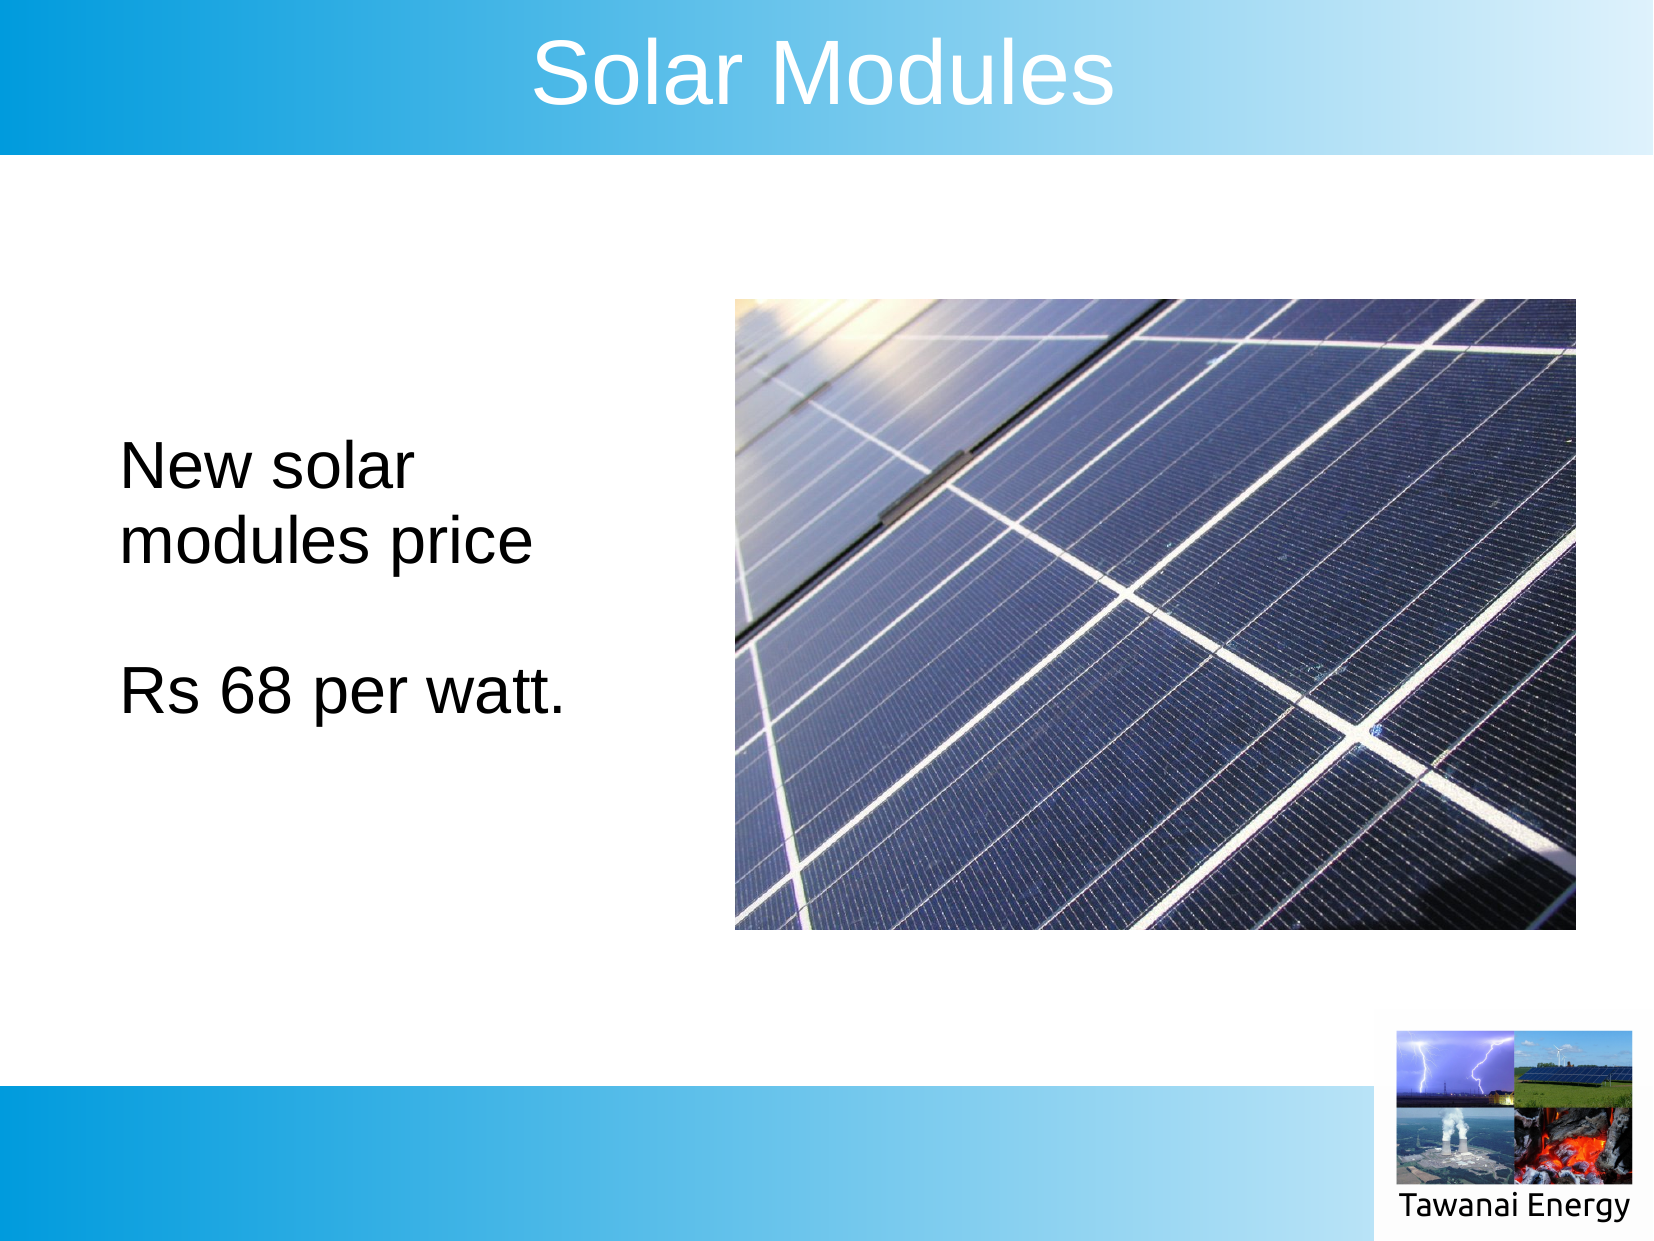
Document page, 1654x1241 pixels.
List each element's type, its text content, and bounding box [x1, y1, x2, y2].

text_box New solar modules price Rs 68 per watt. [105, 421, 691, 736]
picture [735, 299, 1576, 930]
title Solar Modules [79, 20, 1568, 126]
picture [1374, 1009, 1654, 1241]
